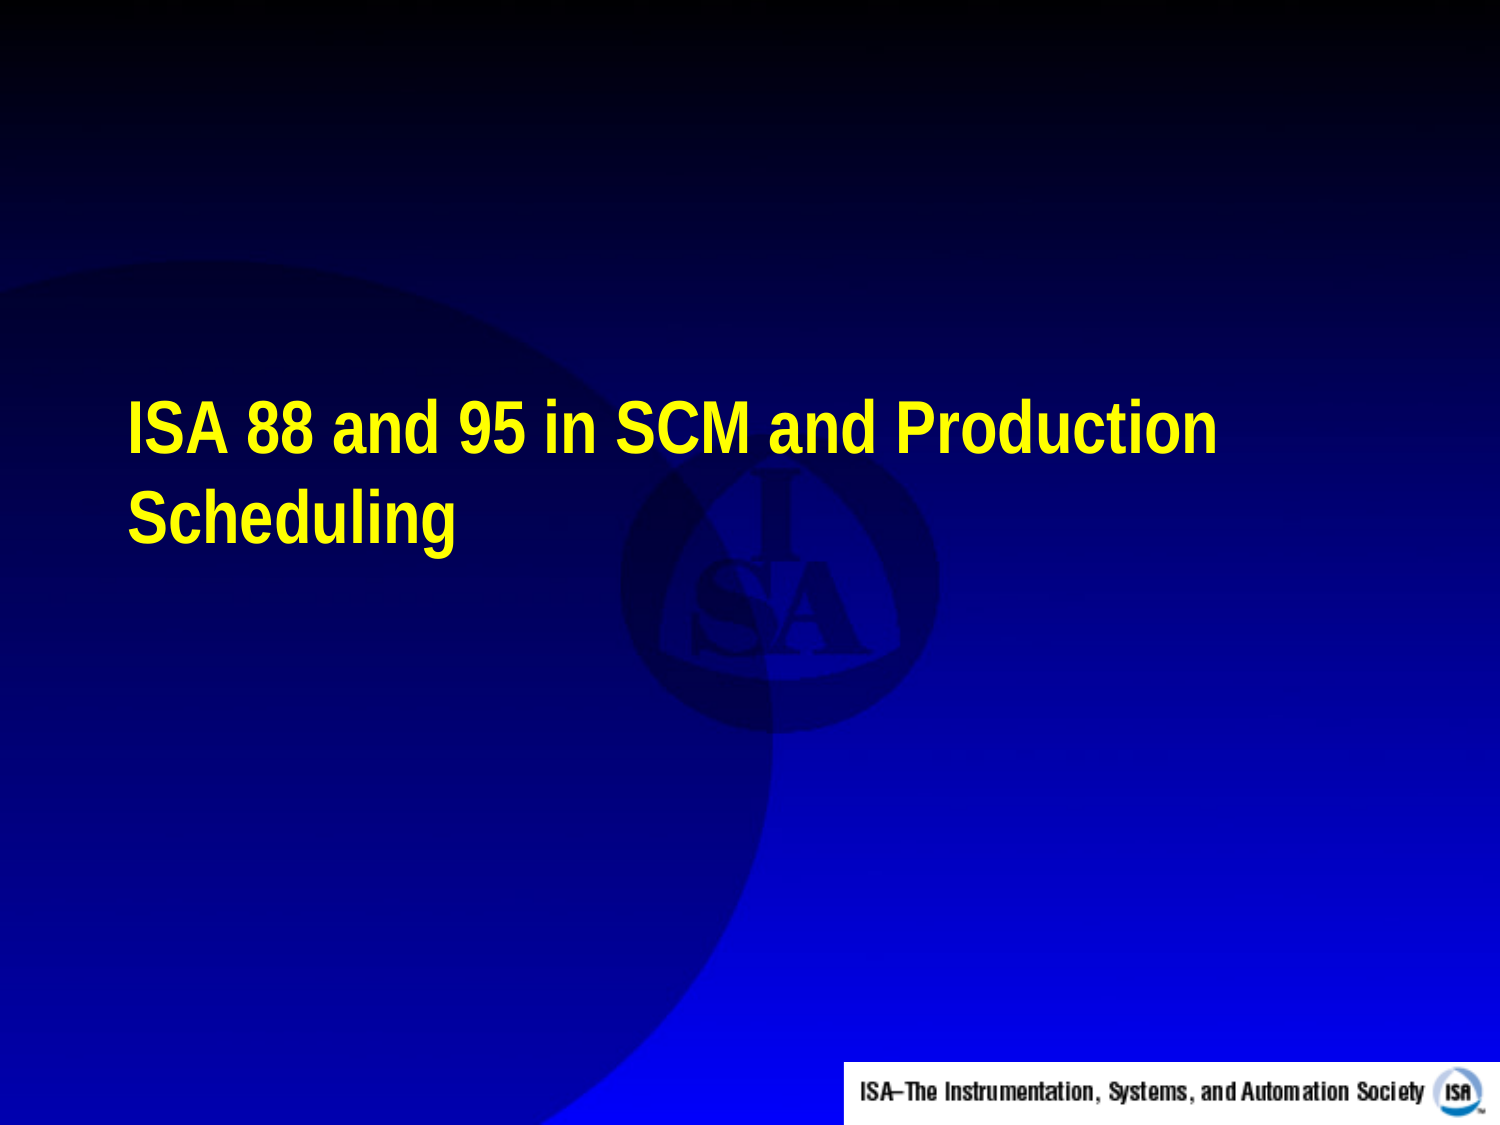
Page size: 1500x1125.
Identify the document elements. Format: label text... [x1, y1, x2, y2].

picture [0, 0, 1500, 1125]
title ISA 88 and 95 in SCM and Production Scheduling [112, 371, 1388, 567]
